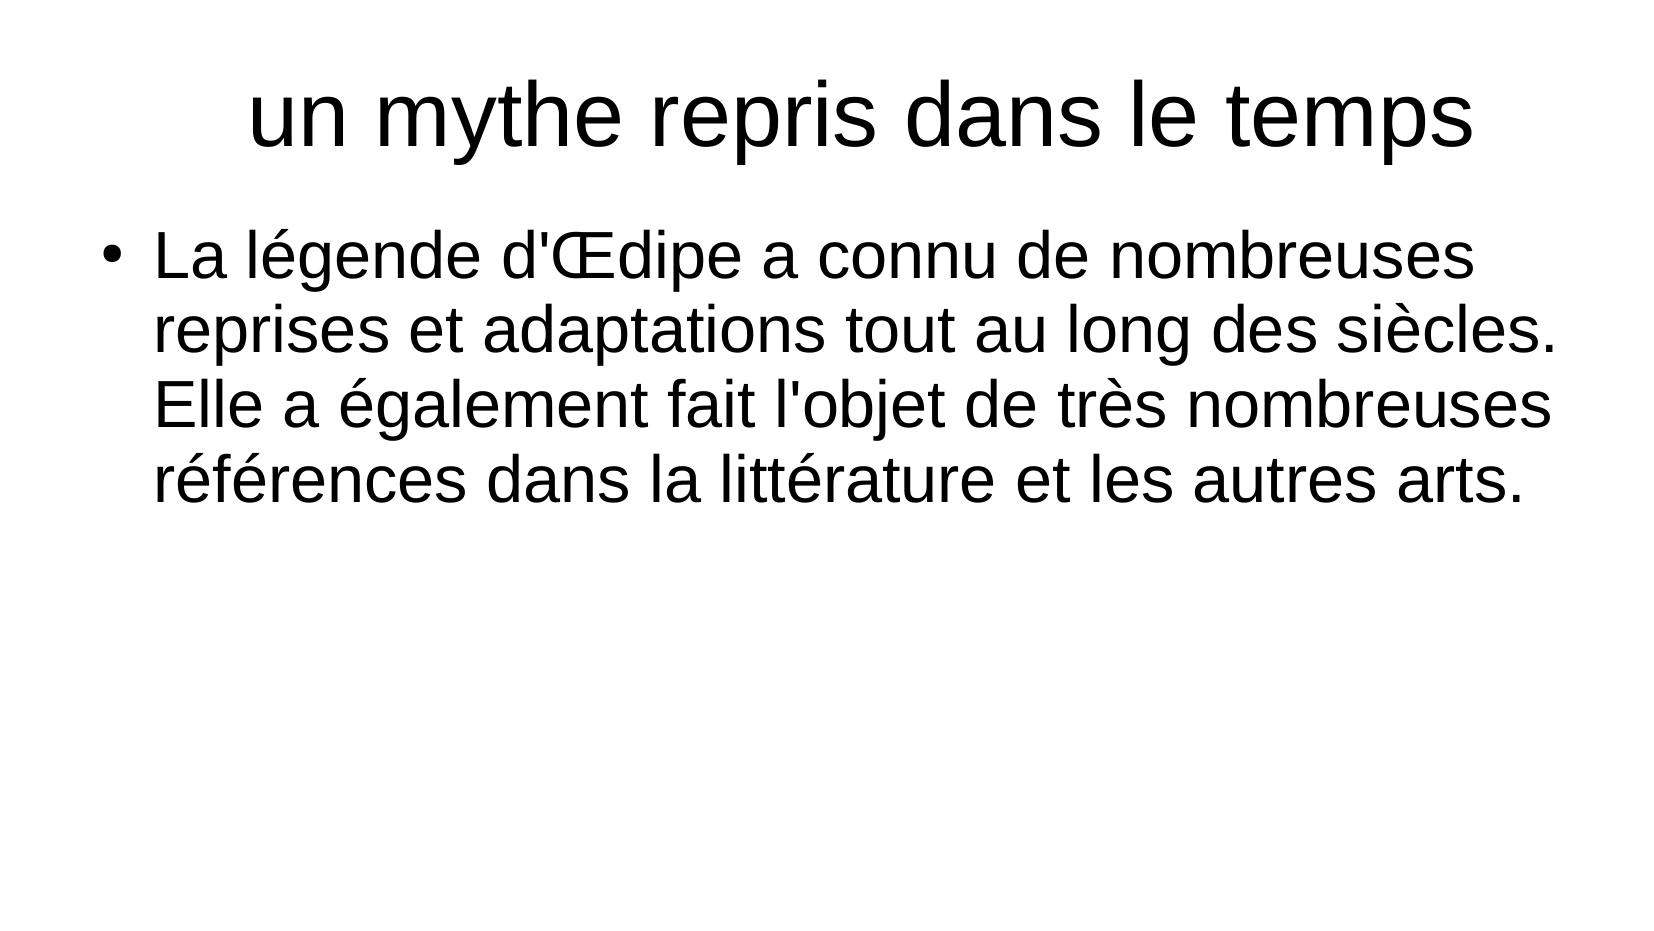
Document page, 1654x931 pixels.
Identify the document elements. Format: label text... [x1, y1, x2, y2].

title un mythe repris dans le temps [82, 37, 1571, 193]
list La légende d'Œdipe a connu de nombreuses reprises et adaptations tout au long des siècles. Elle a également fait l'objet de très nombreuses références dans la littérature et les autres arts. [82, 217, 1571, 758]
